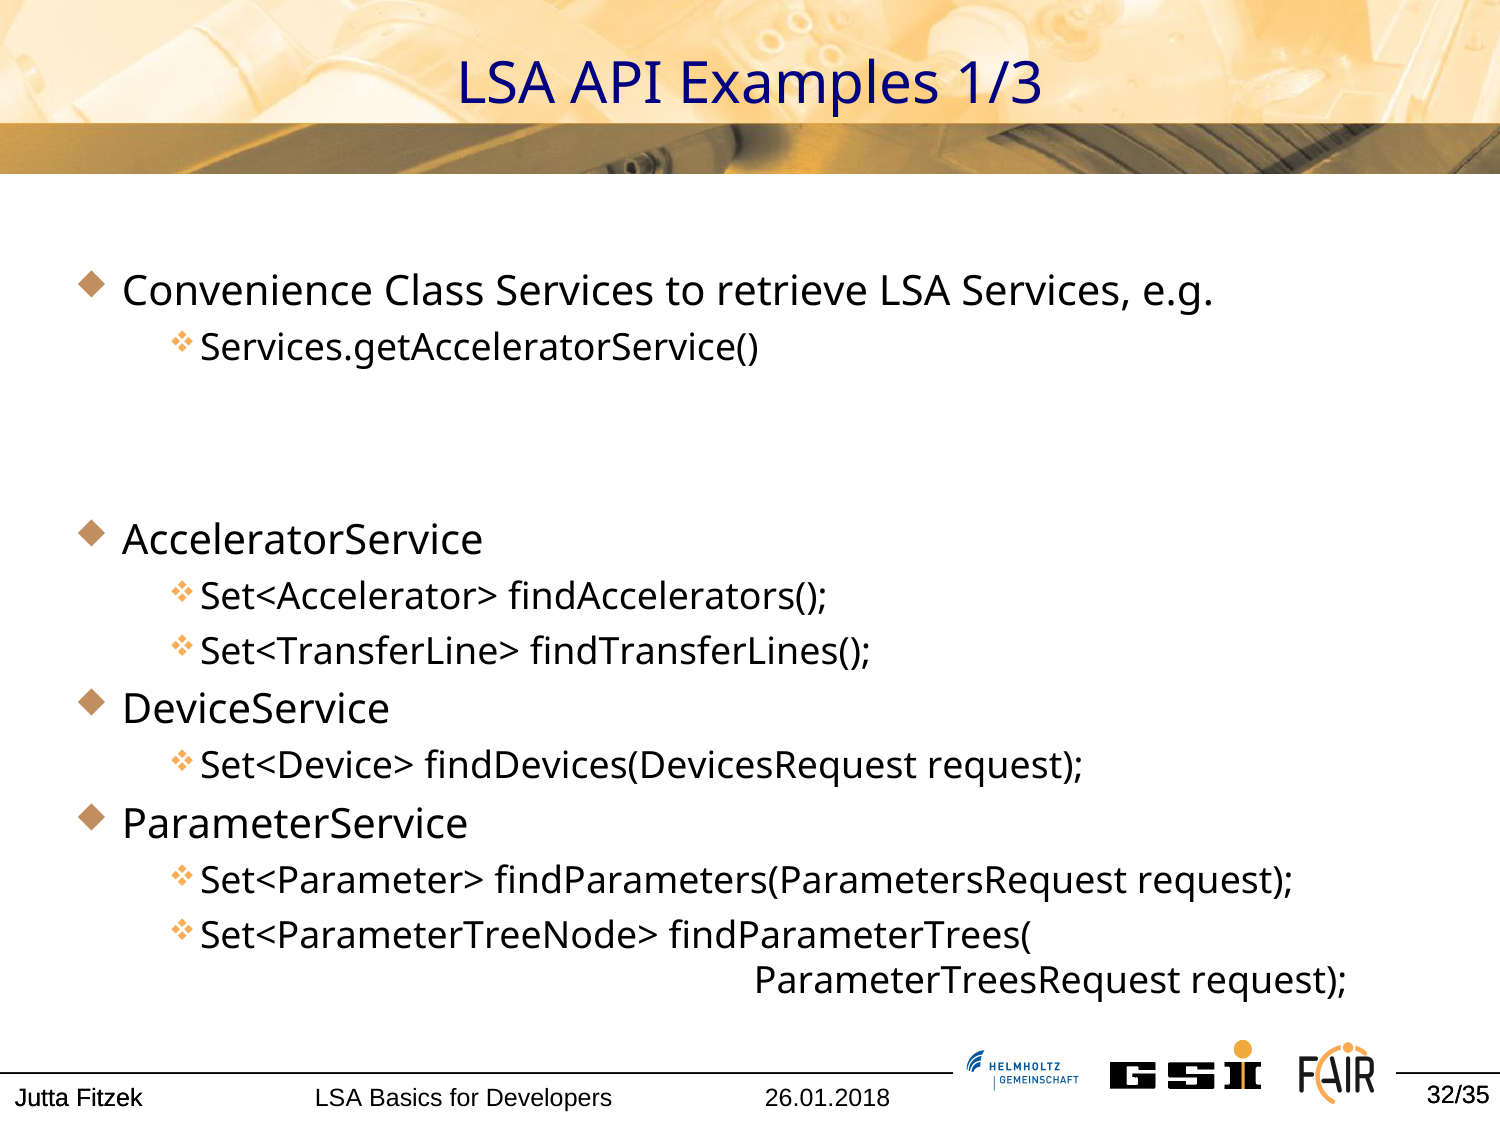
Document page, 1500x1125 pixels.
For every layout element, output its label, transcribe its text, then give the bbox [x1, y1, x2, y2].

list Convenience Class Services to retrieve LSA Services, e.g. Services.getAcceleratorService() AcceleratorService Set<Accelerator> findAccelerators(); Set<TransferLine> findTransferLines(); DeviceService Set<Device> findDevices(DevicesRequest request); ParameterService Set<Parameter> findParameters(ParametersRequest request); Set<ParameterTreeNode> findParameterTrees( ParameterTreesRequest request); [75, 263, 1463, 1006]
picture [1287, 1034, 1396, 1106]
picture [1110, 1040, 1261, 1089]
picture [960, 1046, 1084, 1095]
picture [0, 0, 1500, 175]
title LSA API Examples 1/3 [75, 0, 1425, 174]
